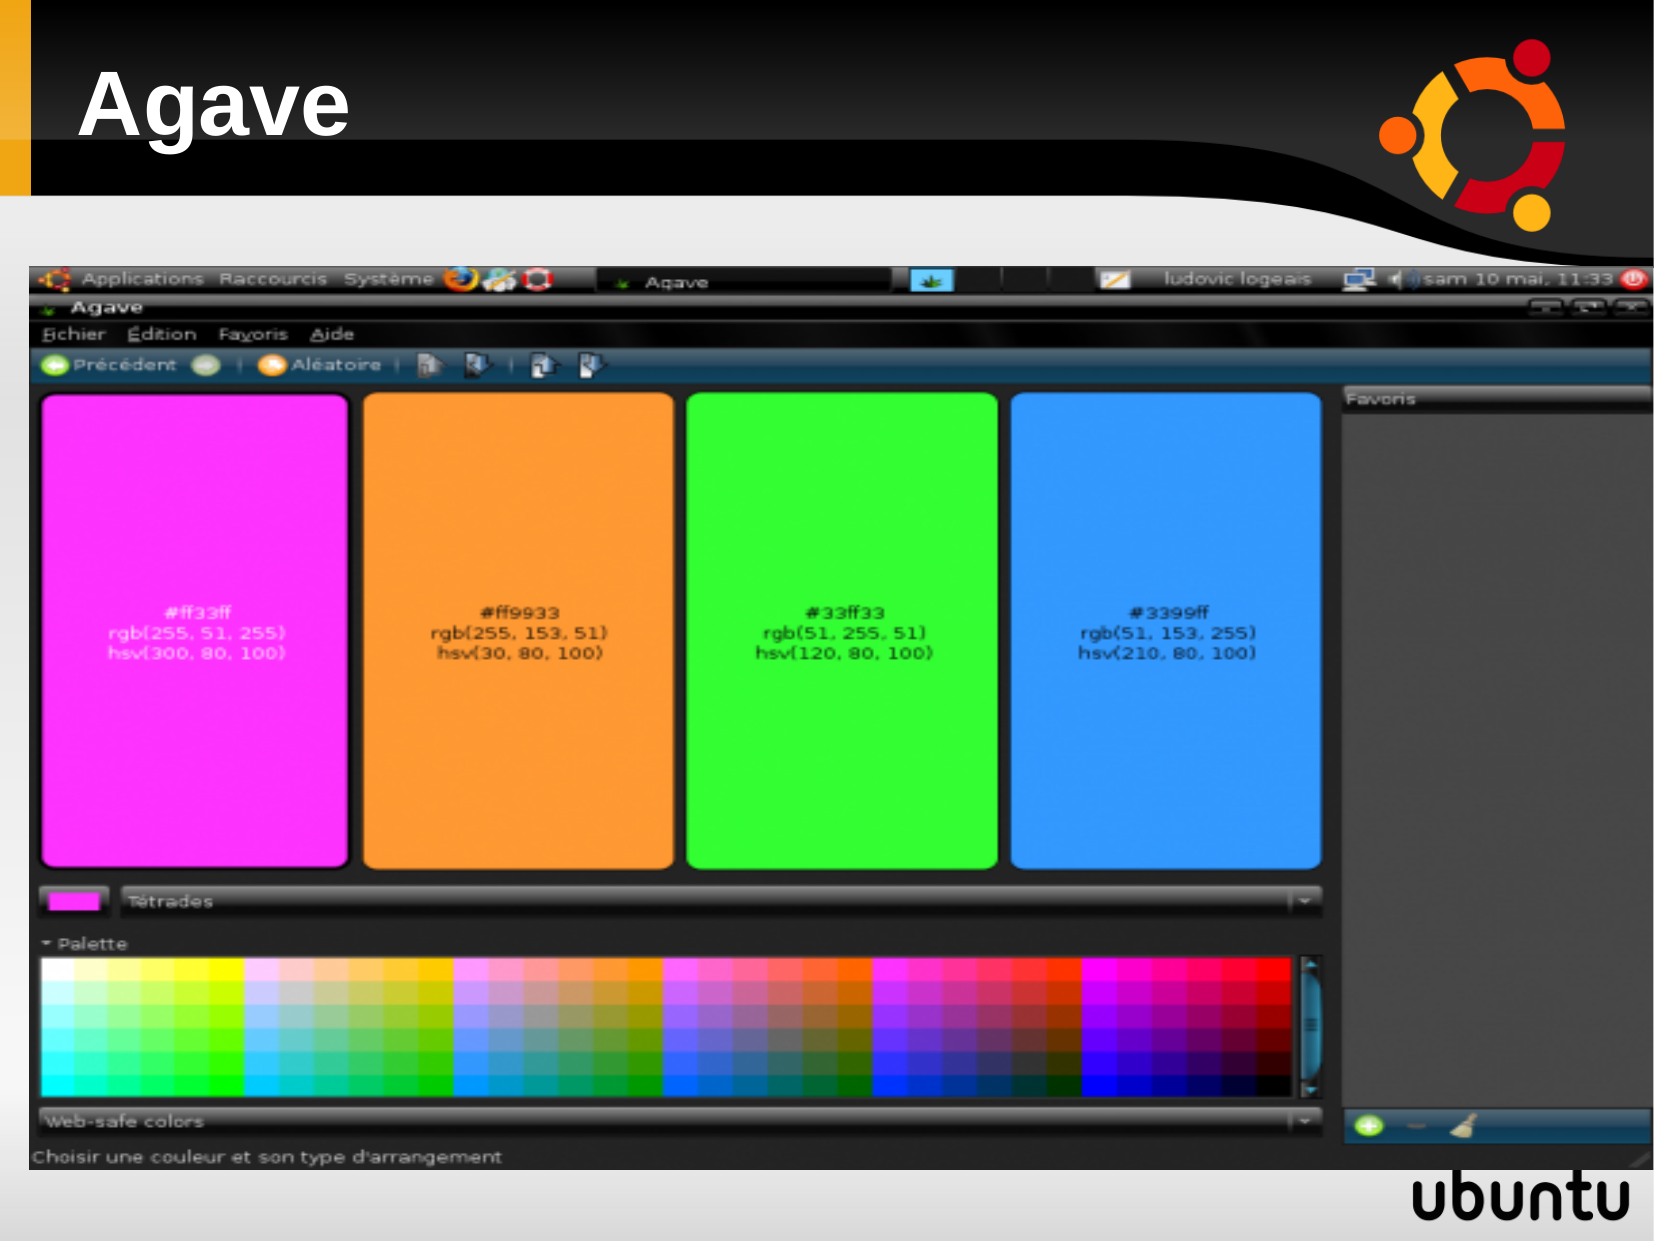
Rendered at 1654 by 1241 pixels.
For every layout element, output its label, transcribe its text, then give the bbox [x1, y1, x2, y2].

picture [0, 0, 1654, 1241]
title Agave [76, 7, 1565, 200]
